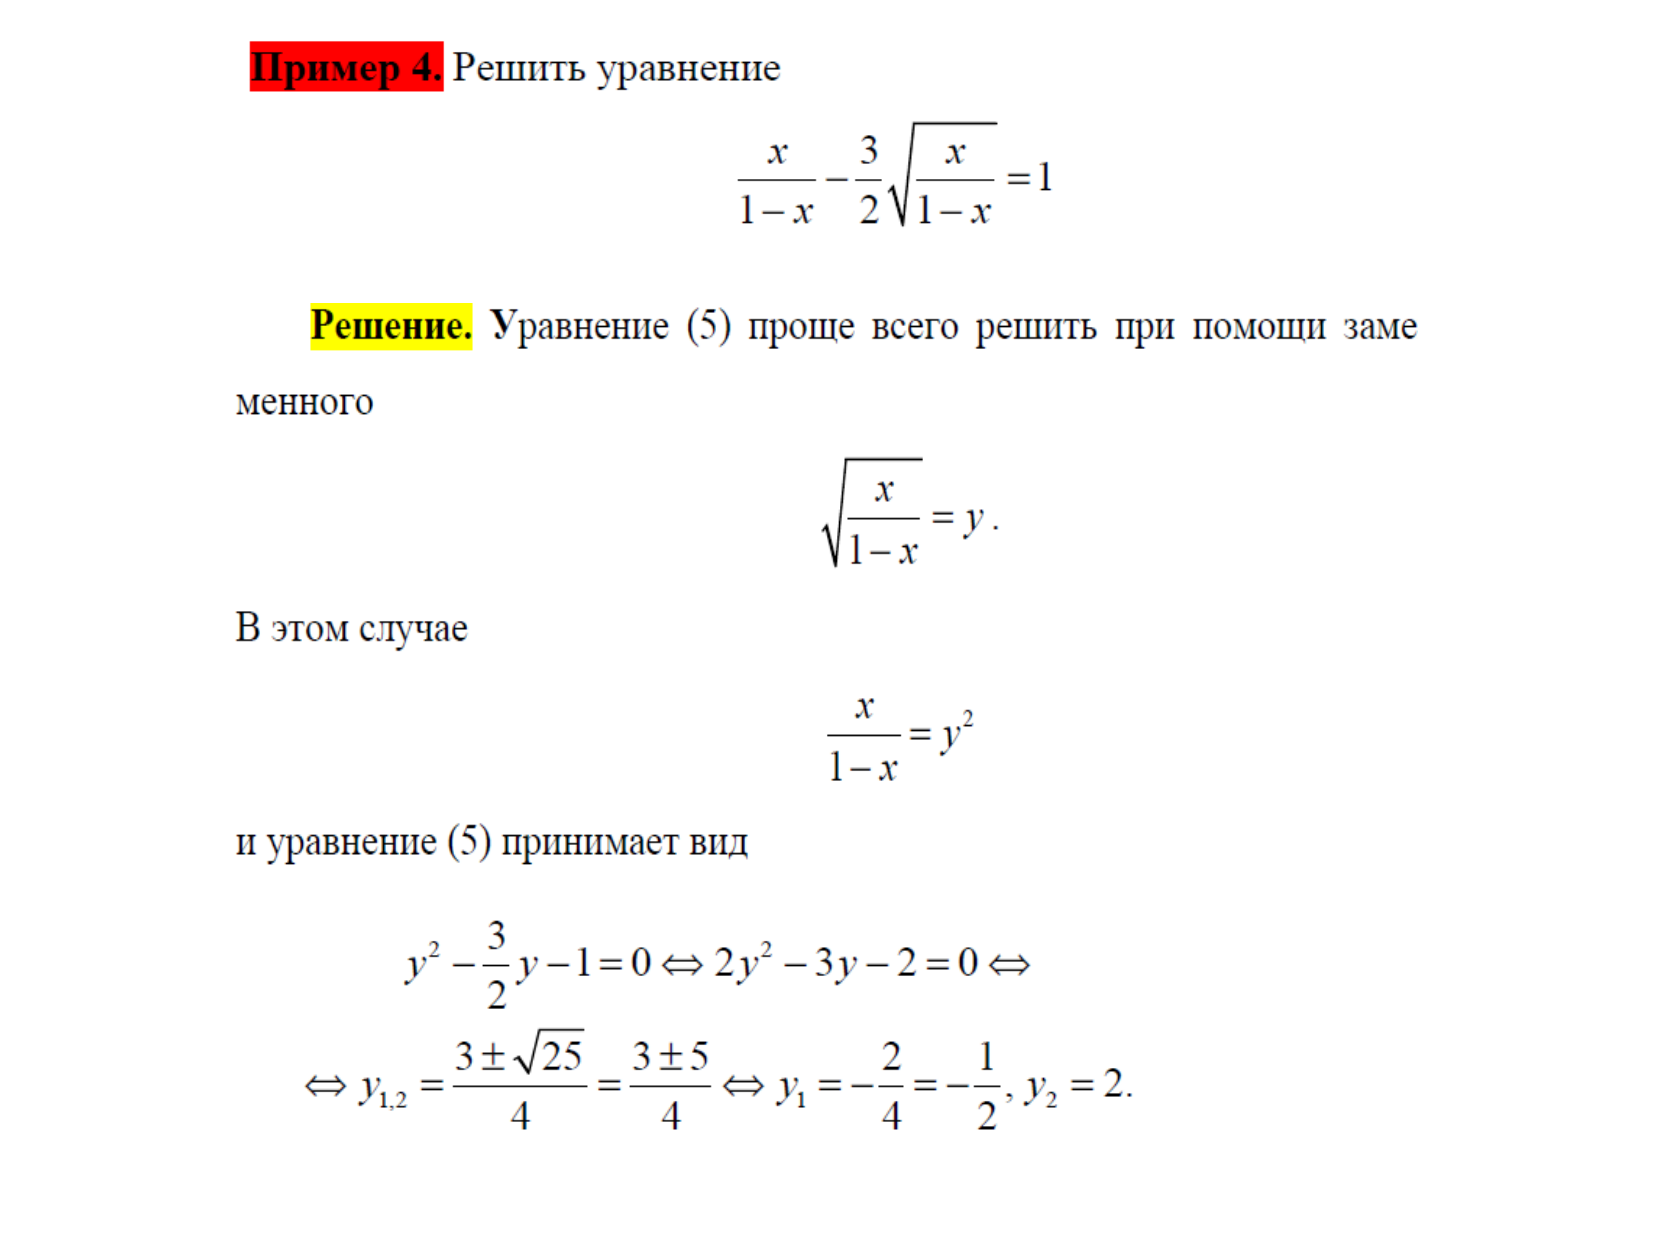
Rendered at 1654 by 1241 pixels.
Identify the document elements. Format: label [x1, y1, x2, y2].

picture [205, 303, 1418, 1158]
picture [222, 29, 1359, 258]
